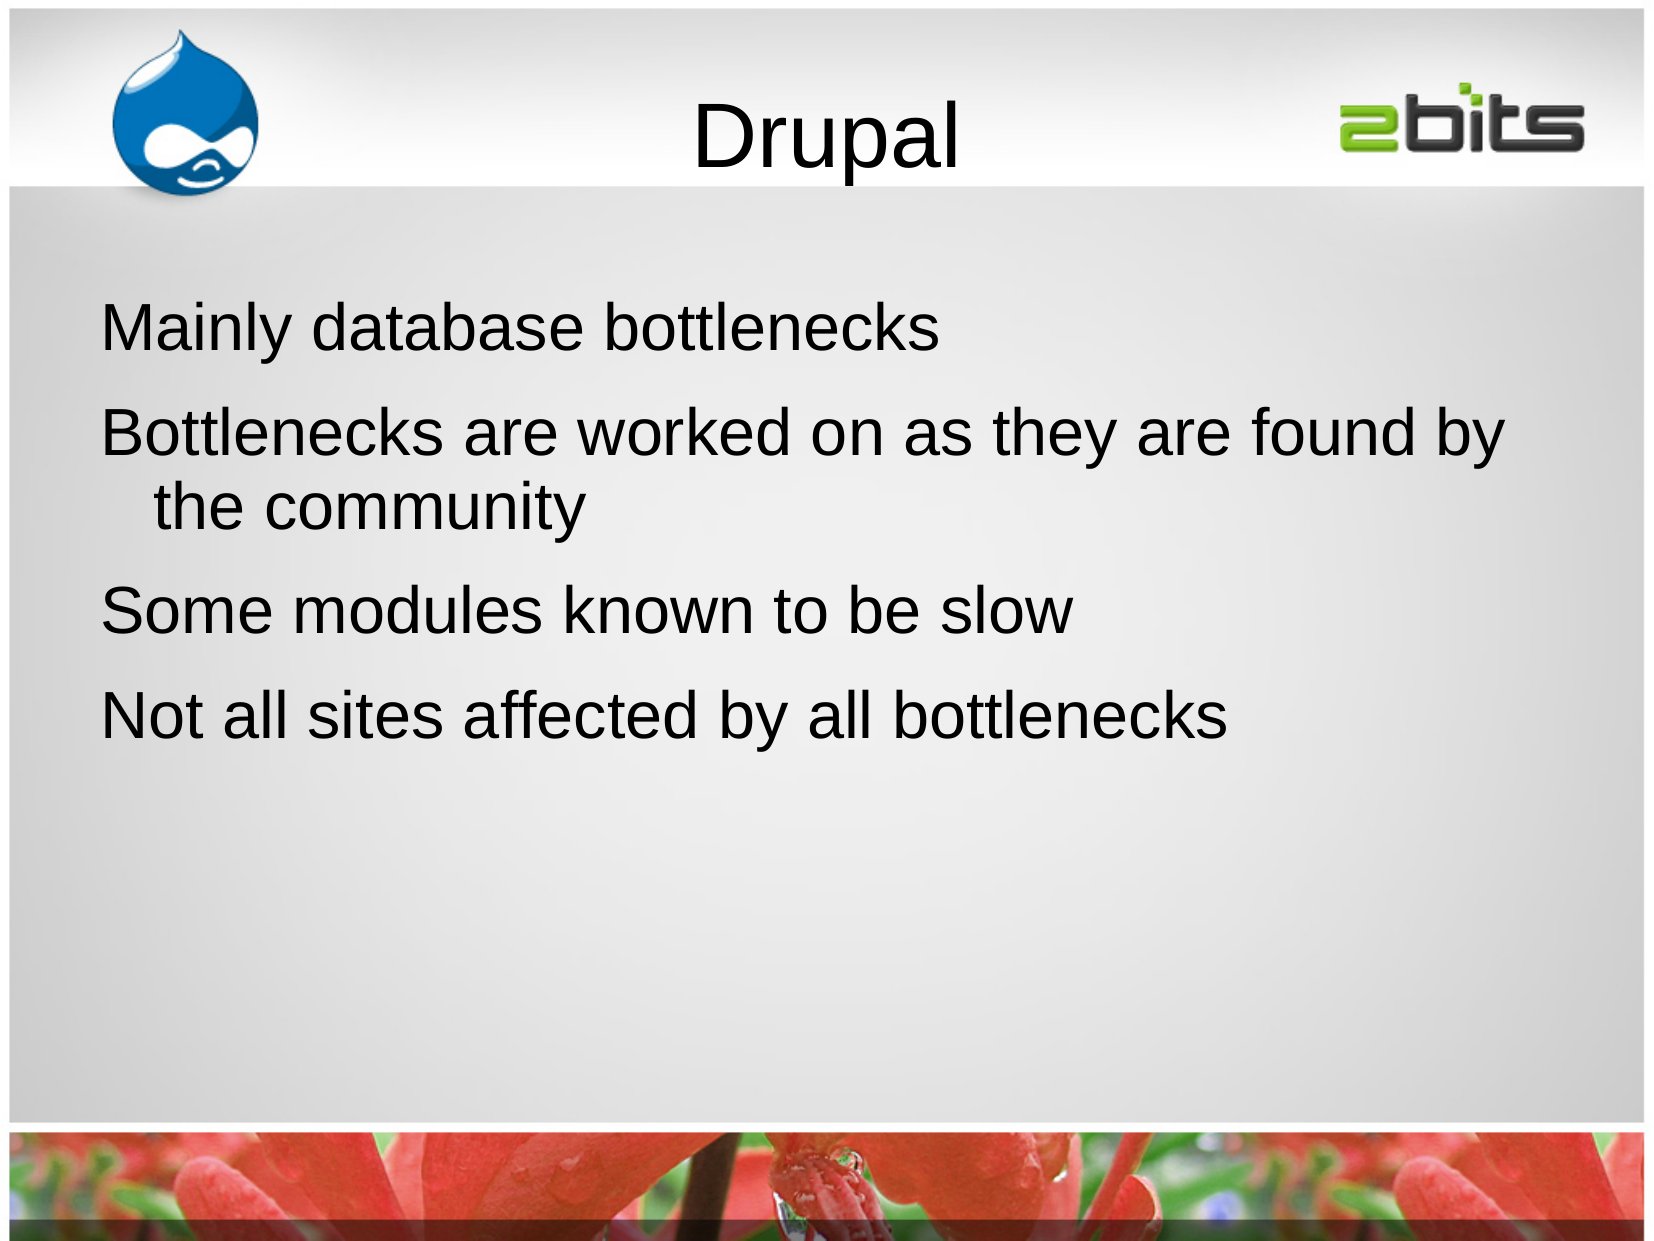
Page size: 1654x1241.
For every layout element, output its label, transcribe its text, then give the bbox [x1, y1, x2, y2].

picture [0, 0, 1654, 1241]
title Drupal [82, 31, 1571, 239]
list Mainly database bottlenecks Bottlenecks are worked on as they are found by the community Some modules known to be slow Not all sites affected by all bottlenecks [82, 290, 1571, 1094]
